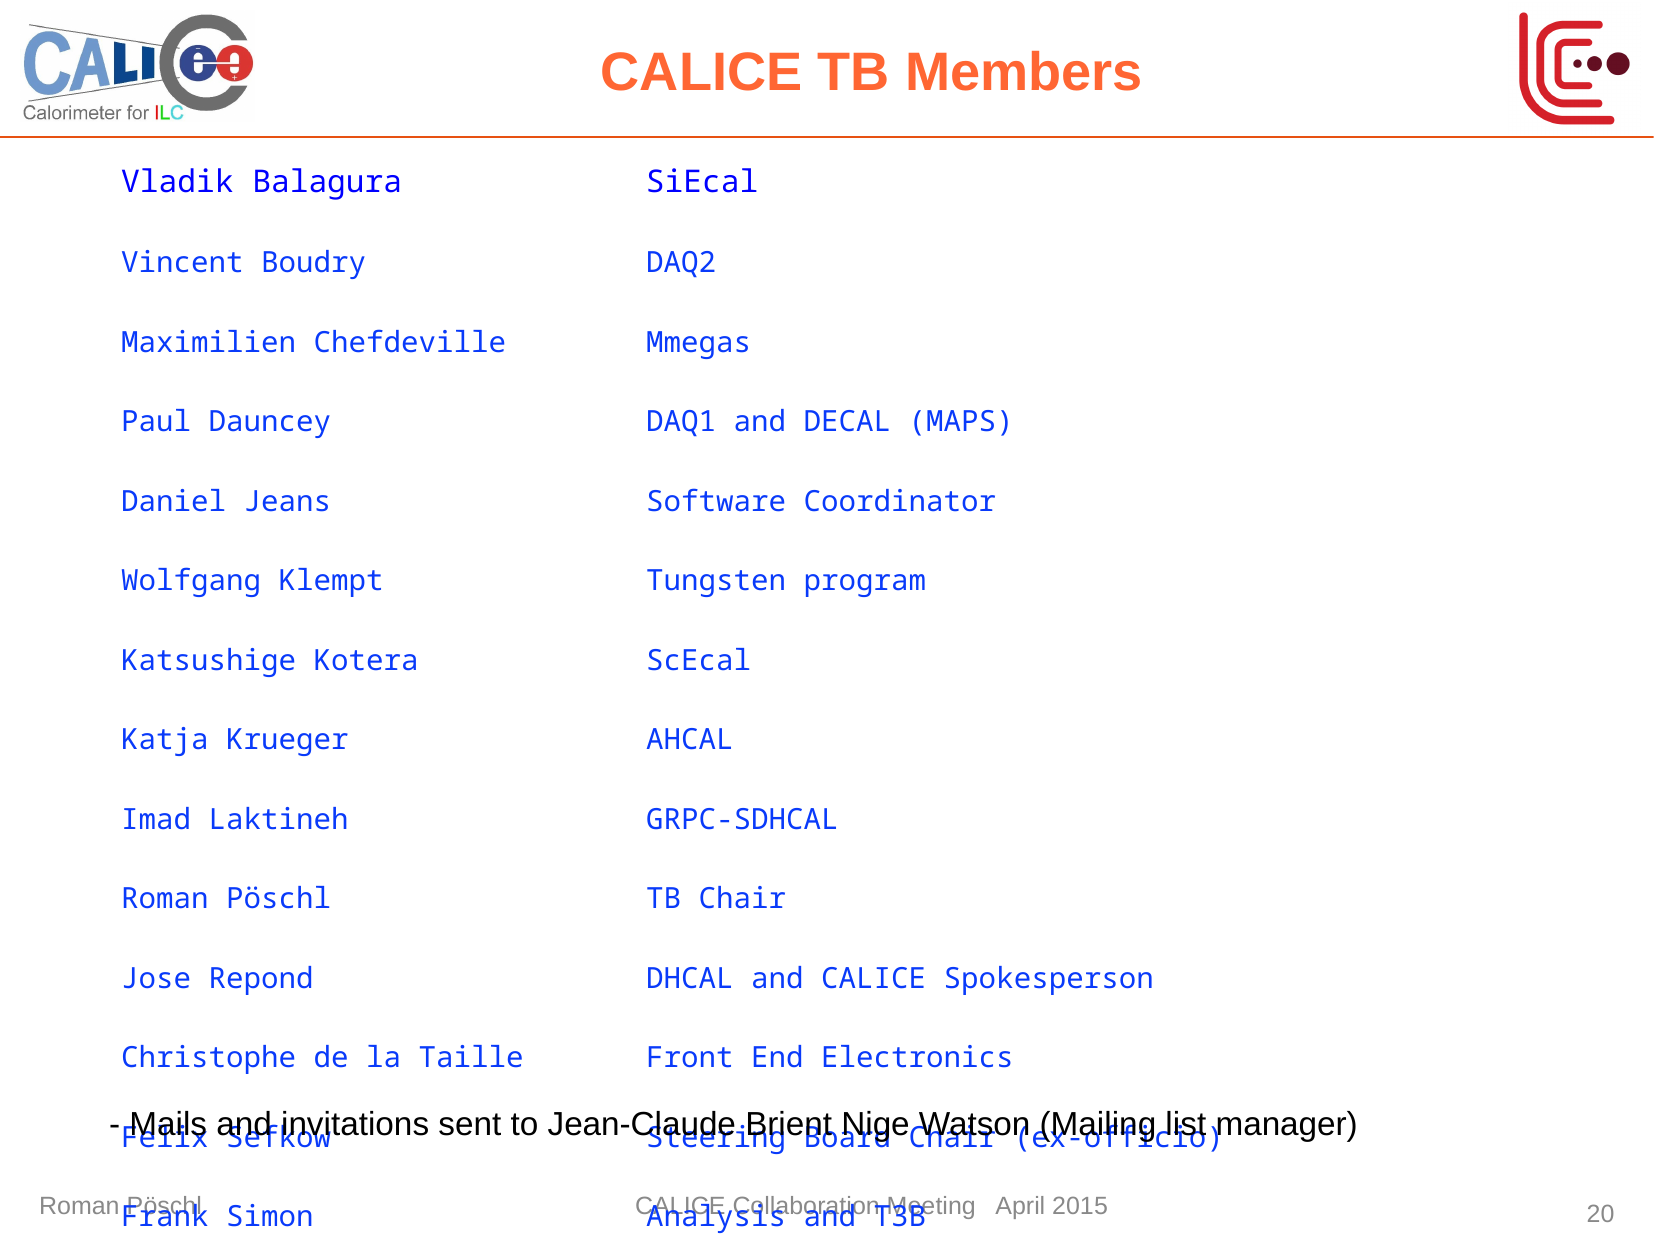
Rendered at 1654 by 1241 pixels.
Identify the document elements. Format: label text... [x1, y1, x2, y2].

text_box Vladik Balagura SiEcal Vincent Boudry DAQ2 Maximilien Chefdeville Mmegas Paul Dauncey DAQ1 and DECAL (MAPS) Daniel Jeans Software Coordinator Wolfgang Klempt Tungsten program Katsushige Kotera ScEcal Katja Krueger AHCAL Imad Laktineh GRPC-SDHCAL Roman Pöschl TB Chair Jose Repond DHCAL and CALICE Spokesperson Christophe de la Taille Front End Electronics Felix Sefkow Steering Board Chair (ex-officio) Frank Simon Analysis and T3B Jaehoon Yu GEMs Vishnu Zutshi TCMT [106, 151, 1583, 1139]
picture [1508, 2, 1641, 135]
title CALICE TB Members [128, 29, 1617, 113]
text_box - Mails and invitations sent to Jean-Claude Brient Nige Watson (Mailing list manager) [94, 1098, 1376, 1191]
picture [20, 10, 255, 122]
